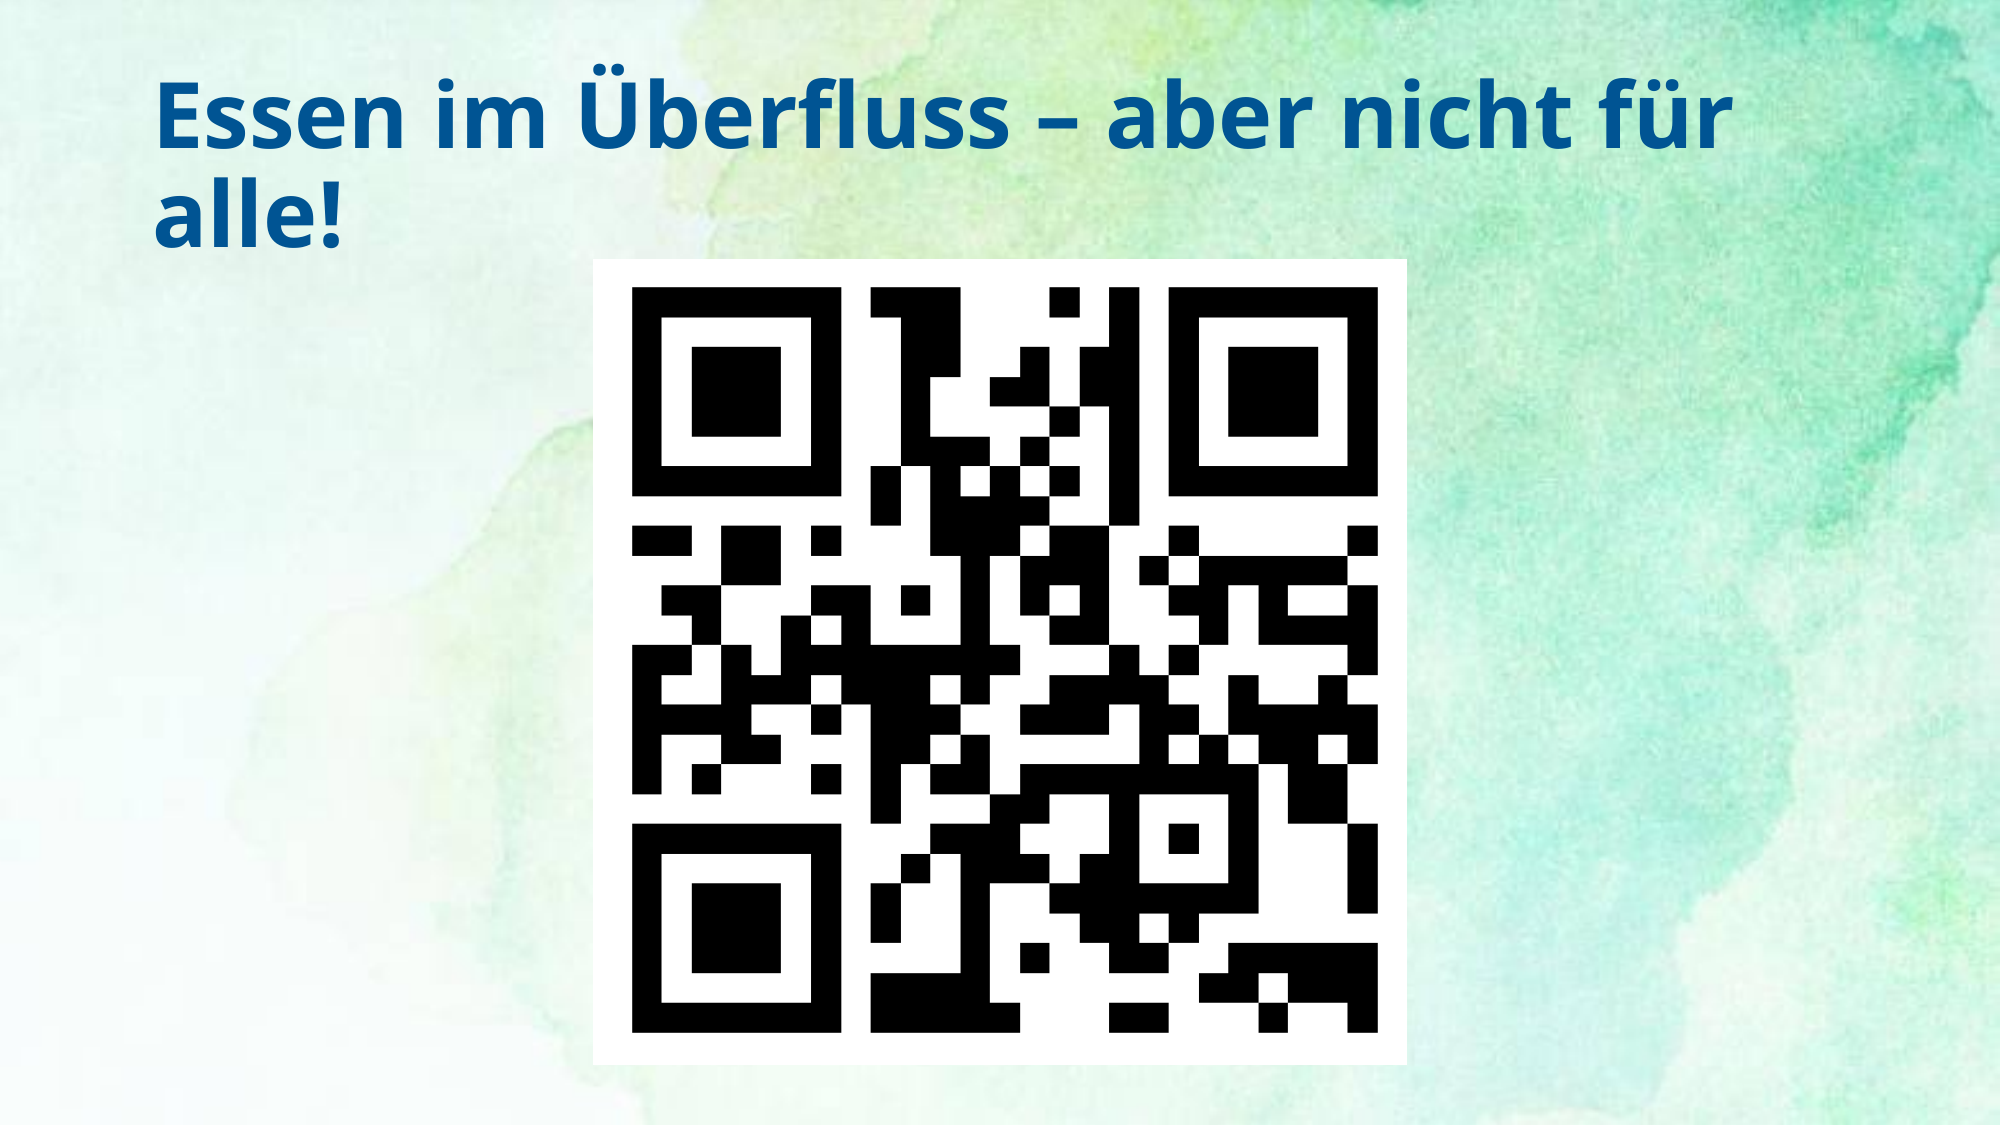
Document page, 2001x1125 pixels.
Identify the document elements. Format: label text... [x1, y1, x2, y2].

picture [0, 0, 2000, 1125]
title Essen im Überfluss – aber nicht für alle! [137, 59, 1863, 278]
